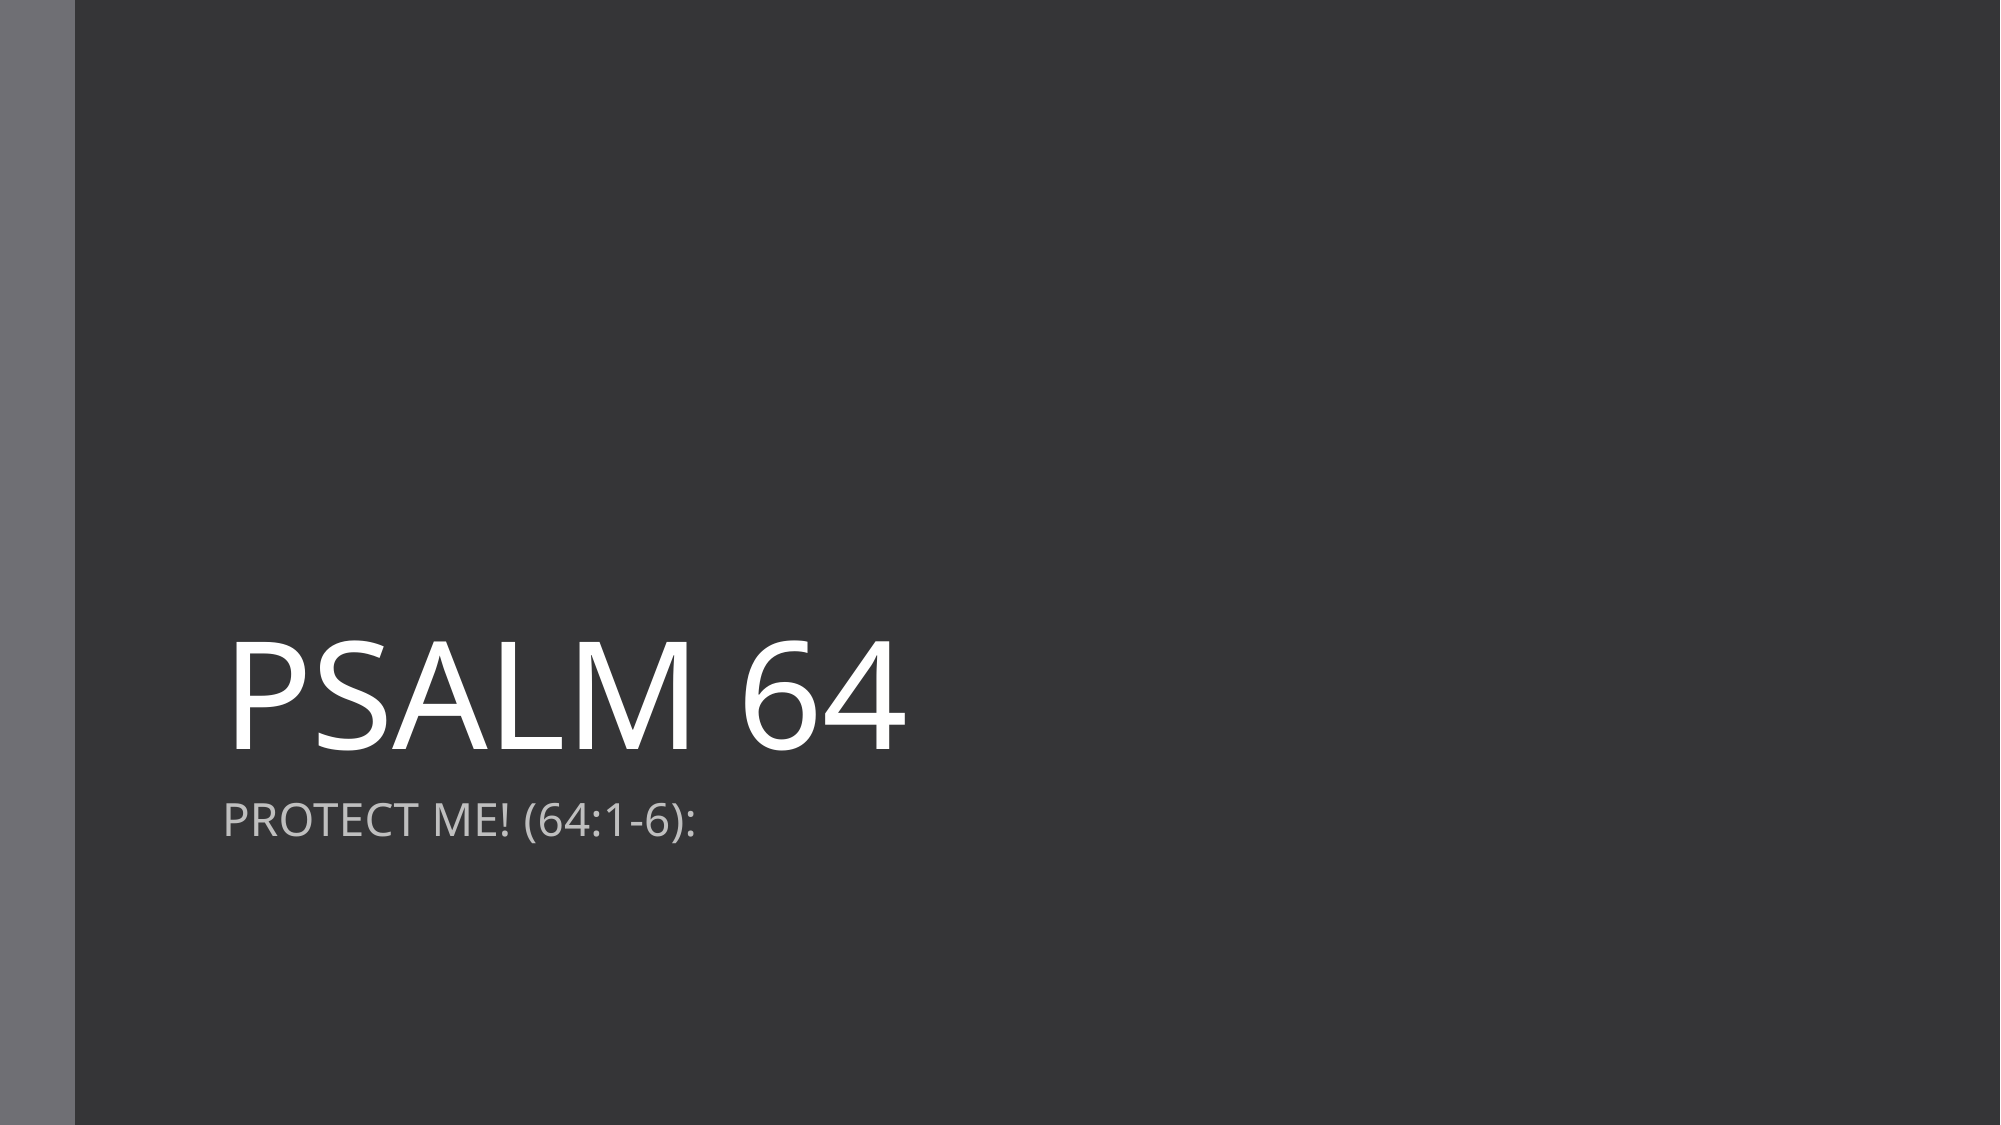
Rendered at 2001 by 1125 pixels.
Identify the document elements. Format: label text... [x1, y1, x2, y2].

title PSALM 64 [206, 124, 1752, 787]
subtitle PROTECT ME! (64:1-6): [206, 787, 1752, 1066]
